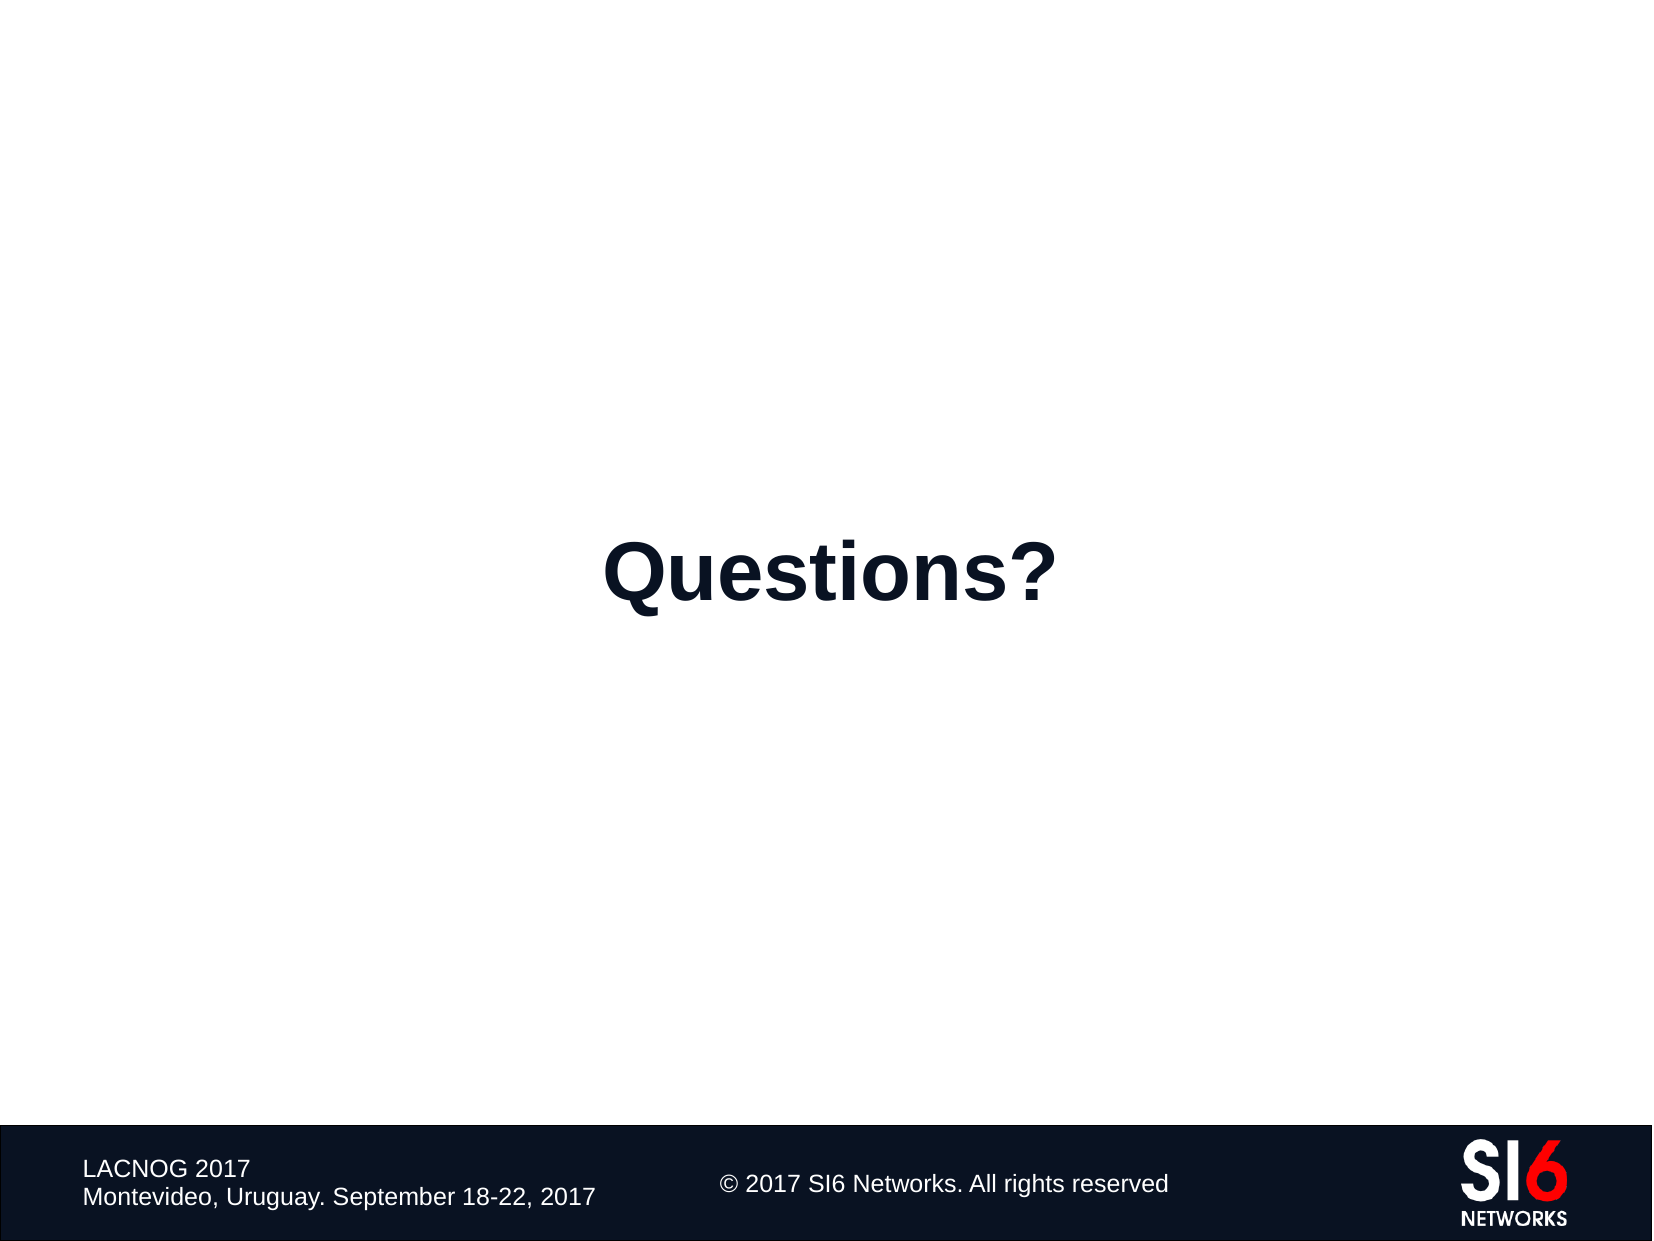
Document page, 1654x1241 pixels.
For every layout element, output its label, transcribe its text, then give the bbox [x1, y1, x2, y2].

picture [1461, 1139, 1567, 1226]
title Questions? [86, 467, 1576, 676]
